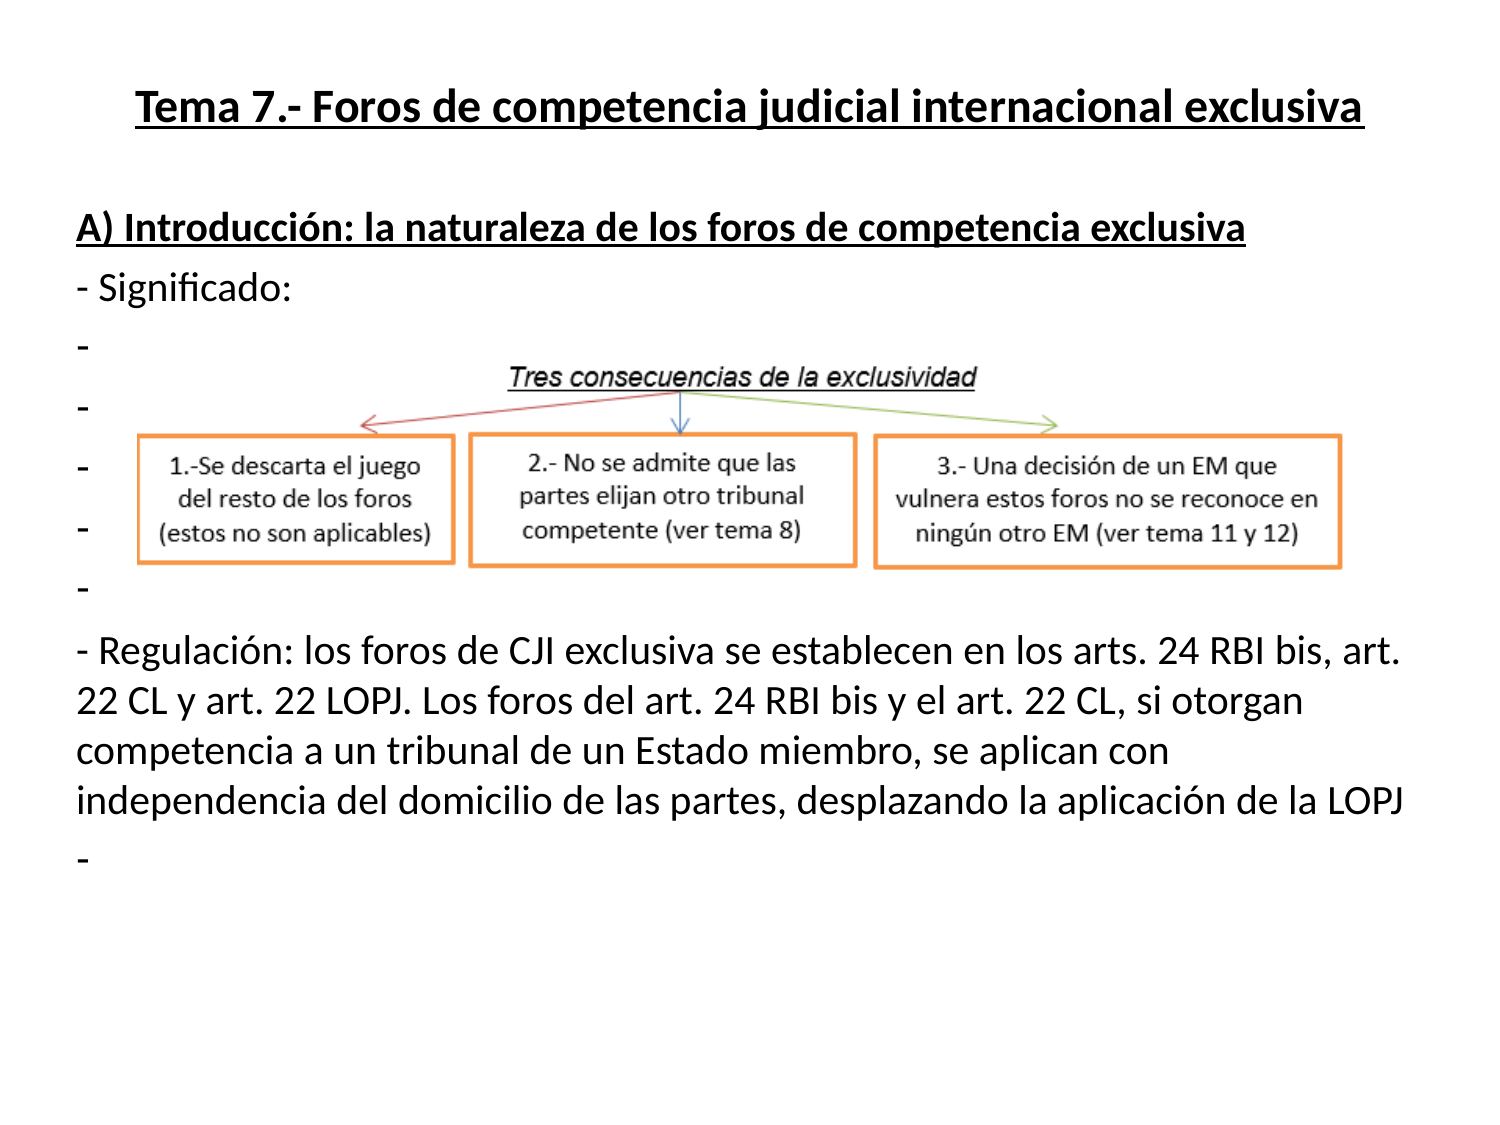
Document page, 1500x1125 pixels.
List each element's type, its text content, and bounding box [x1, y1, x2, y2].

title Tema 7.- Foros de competencia judicial internacional exclusiva [75, 45, 1426, 162]
picture [137, 340, 1363, 595]
list A) Introducción: la naturaleza de los foros de competencia exclusiva - Significado: - Regulación: los foros de CJI exclusiva se establecen en los arts. 24 RBI bis, art. 22 CL y art. 22 LOPJ. Los foros del art. 24 RBI bis y el art. 22 CL, si otorgan competencia a un tribunal de un Estado miembro, se aplican con independencia del domicilio de las partes, desplazando la aplicación de la LOPJ [61, 191, 1439, 1073]
